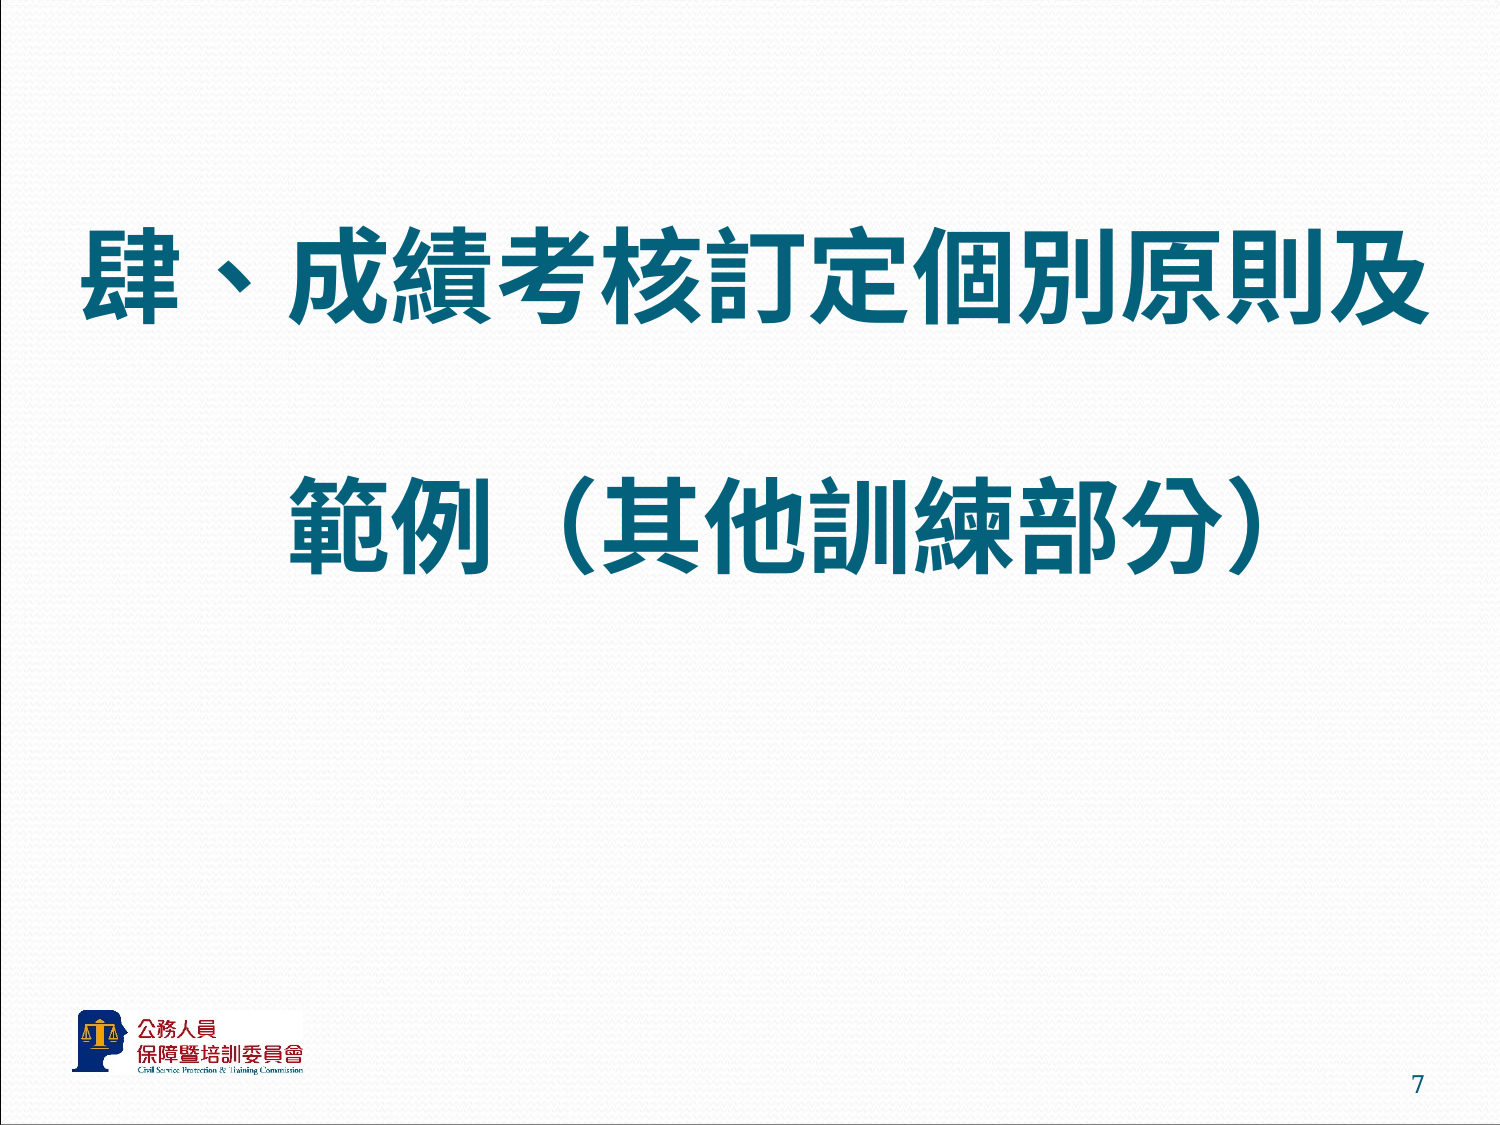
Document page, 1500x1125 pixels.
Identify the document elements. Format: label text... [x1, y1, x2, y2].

slide_number <編號> [1299, 1042, 1425, 1103]
picture [0, 0, 1500, 1125]
title 肆、成績考核訂定個別原則及 範例（其他訓練部分） [76, 420, 1436, 587]
